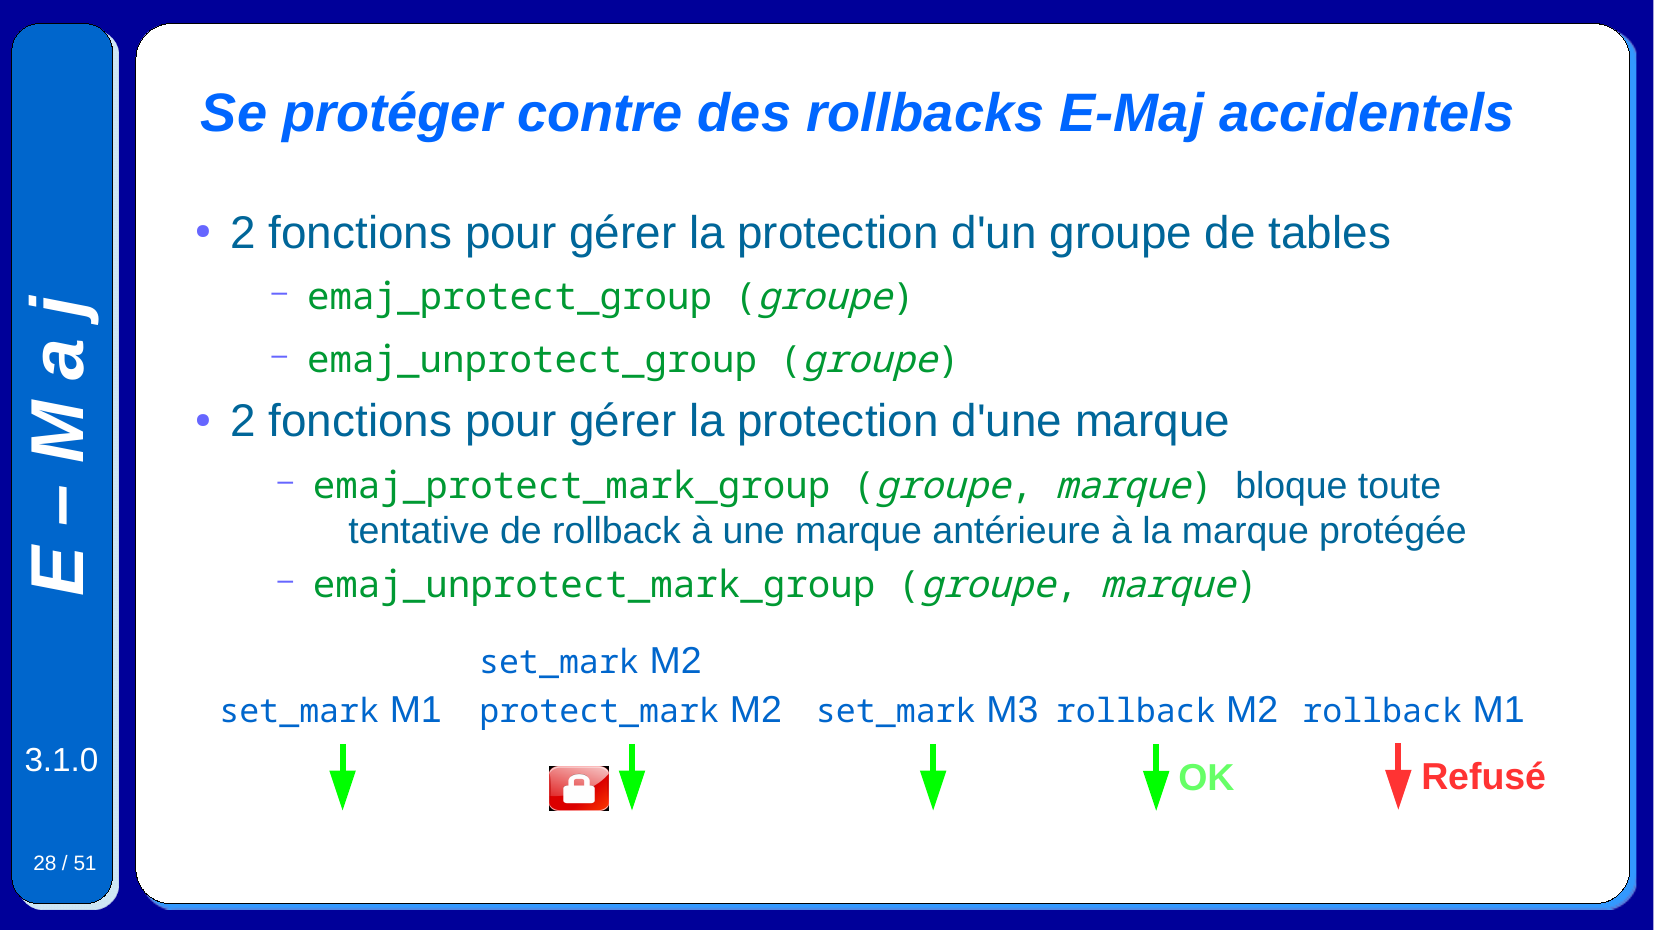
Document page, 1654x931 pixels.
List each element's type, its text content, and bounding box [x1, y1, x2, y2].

list 2 fonctions pour gérer la protection d'un groupe de tables emaj_protect_group (groupe) emaj_unprotect_group (groupe) 2 fonctions pour gérer la protection d'une marque emaj_protect_mark_group (groupe, marque) bloque toute tentative de rollback à une marque antérieure à la marque protégée emaj_unprotect_mark_group (groupe, marque) [177, 206, 1587, 591]
text_box rollback M1 [1287, 680, 1540, 739]
text_box set_mark M3 [801, 680, 1058, 739]
title Se protéger contre des rollbacks E-Maj accidentels [200, 34, 1575, 191]
text_box Refusé [1396, 748, 1571, 806]
text_box OK [1163, 749, 1250, 806]
picture [549, 766, 609, 811]
text_box rollback M2 [1058, 680, 1287, 739]
text_box set_mark M1 [204, 680, 461, 739]
text_box protect_mark M2 [464, 680, 797, 739]
text_box set_mark M2 [464, 630, 721, 680]
